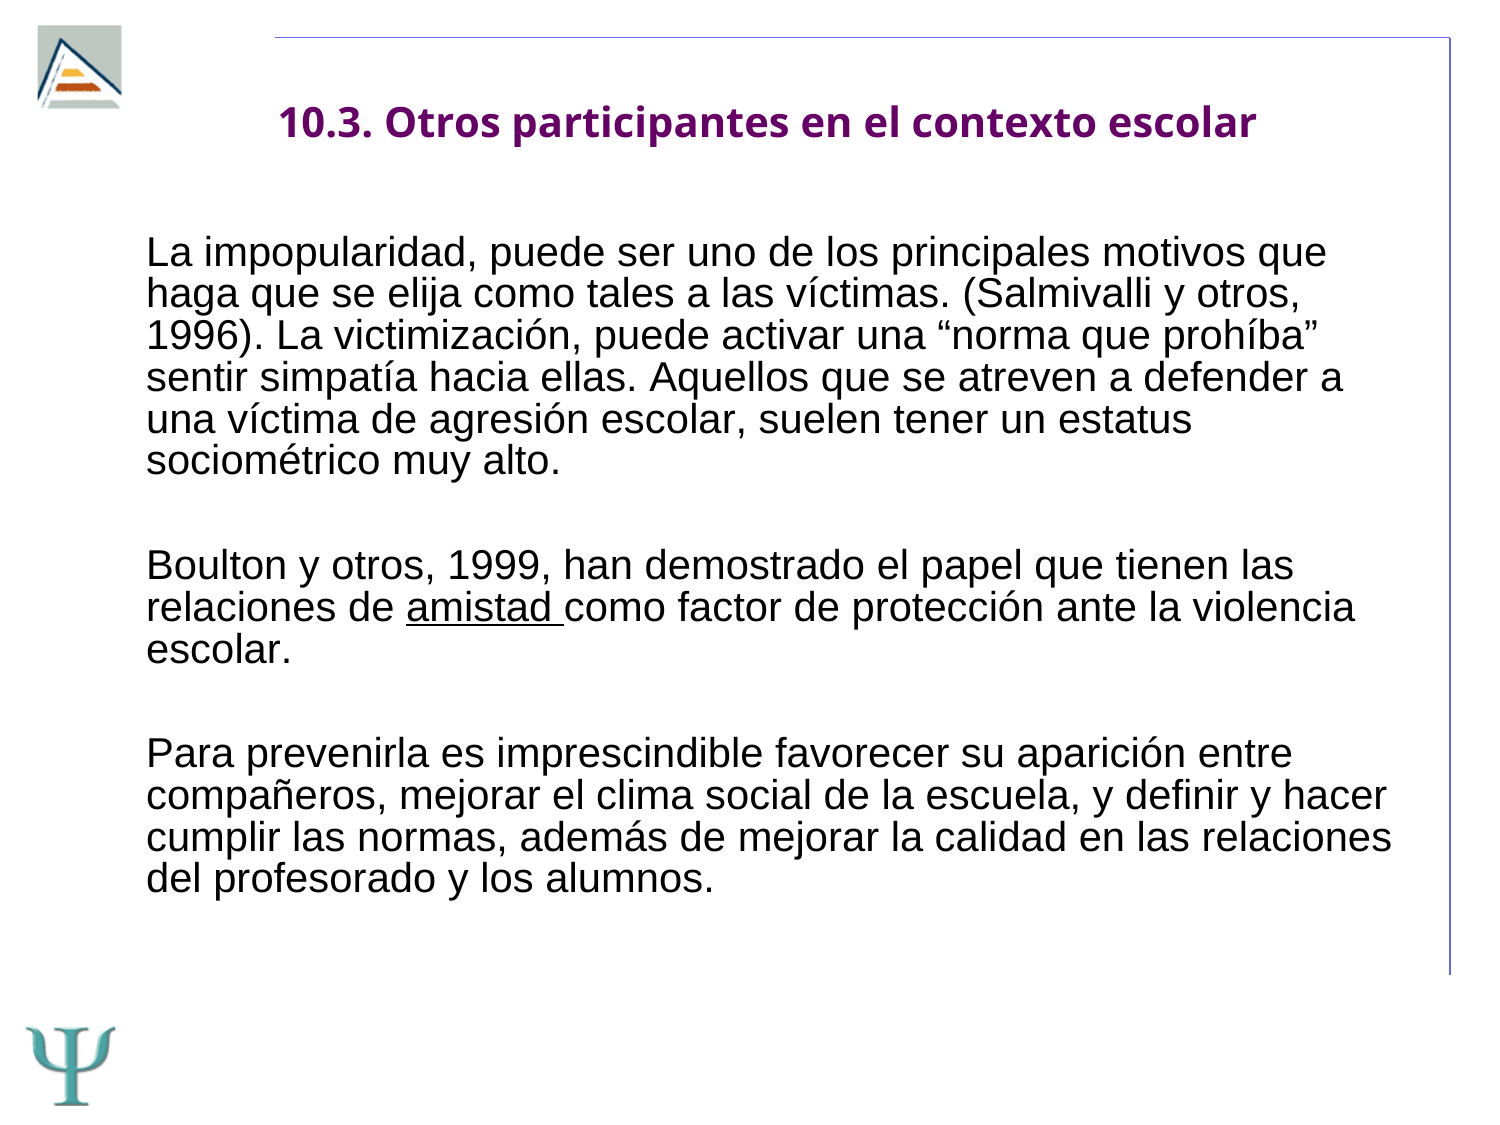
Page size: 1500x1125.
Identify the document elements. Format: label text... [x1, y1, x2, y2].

picture [37, 24, 122, 109]
title 10.3. Otros participantes en el contexto escolar [135, 74, 1401, 168]
picture [24, 1024, 75, 1106]
list La impopularidad, puede ser uno de los principales motivos que haga que se elija como tales a las víctimas. (Salmivalli y otros, 1996). La victimización, puede activar una “norma que prohíba” sentir simpatía hacia ellas. Aquellos que se atreven a defender a una víctima de agresión escolar, suelen tener un estatus sociométrico muy alto. Boulton y otros, 1999, han demostrado el papel que tienen las relaciones de amistad como factor de protección ante la violencia escolar. Para prevenirla es imprescindible favorecer su aparición entre compañeros, mejorar el clima social de la escuela, y definir y hacer cumplir las normas, además de mejorar la calidad en las relaciones del profesorado y los alumnos. [75, 224, 1426, 1125]
